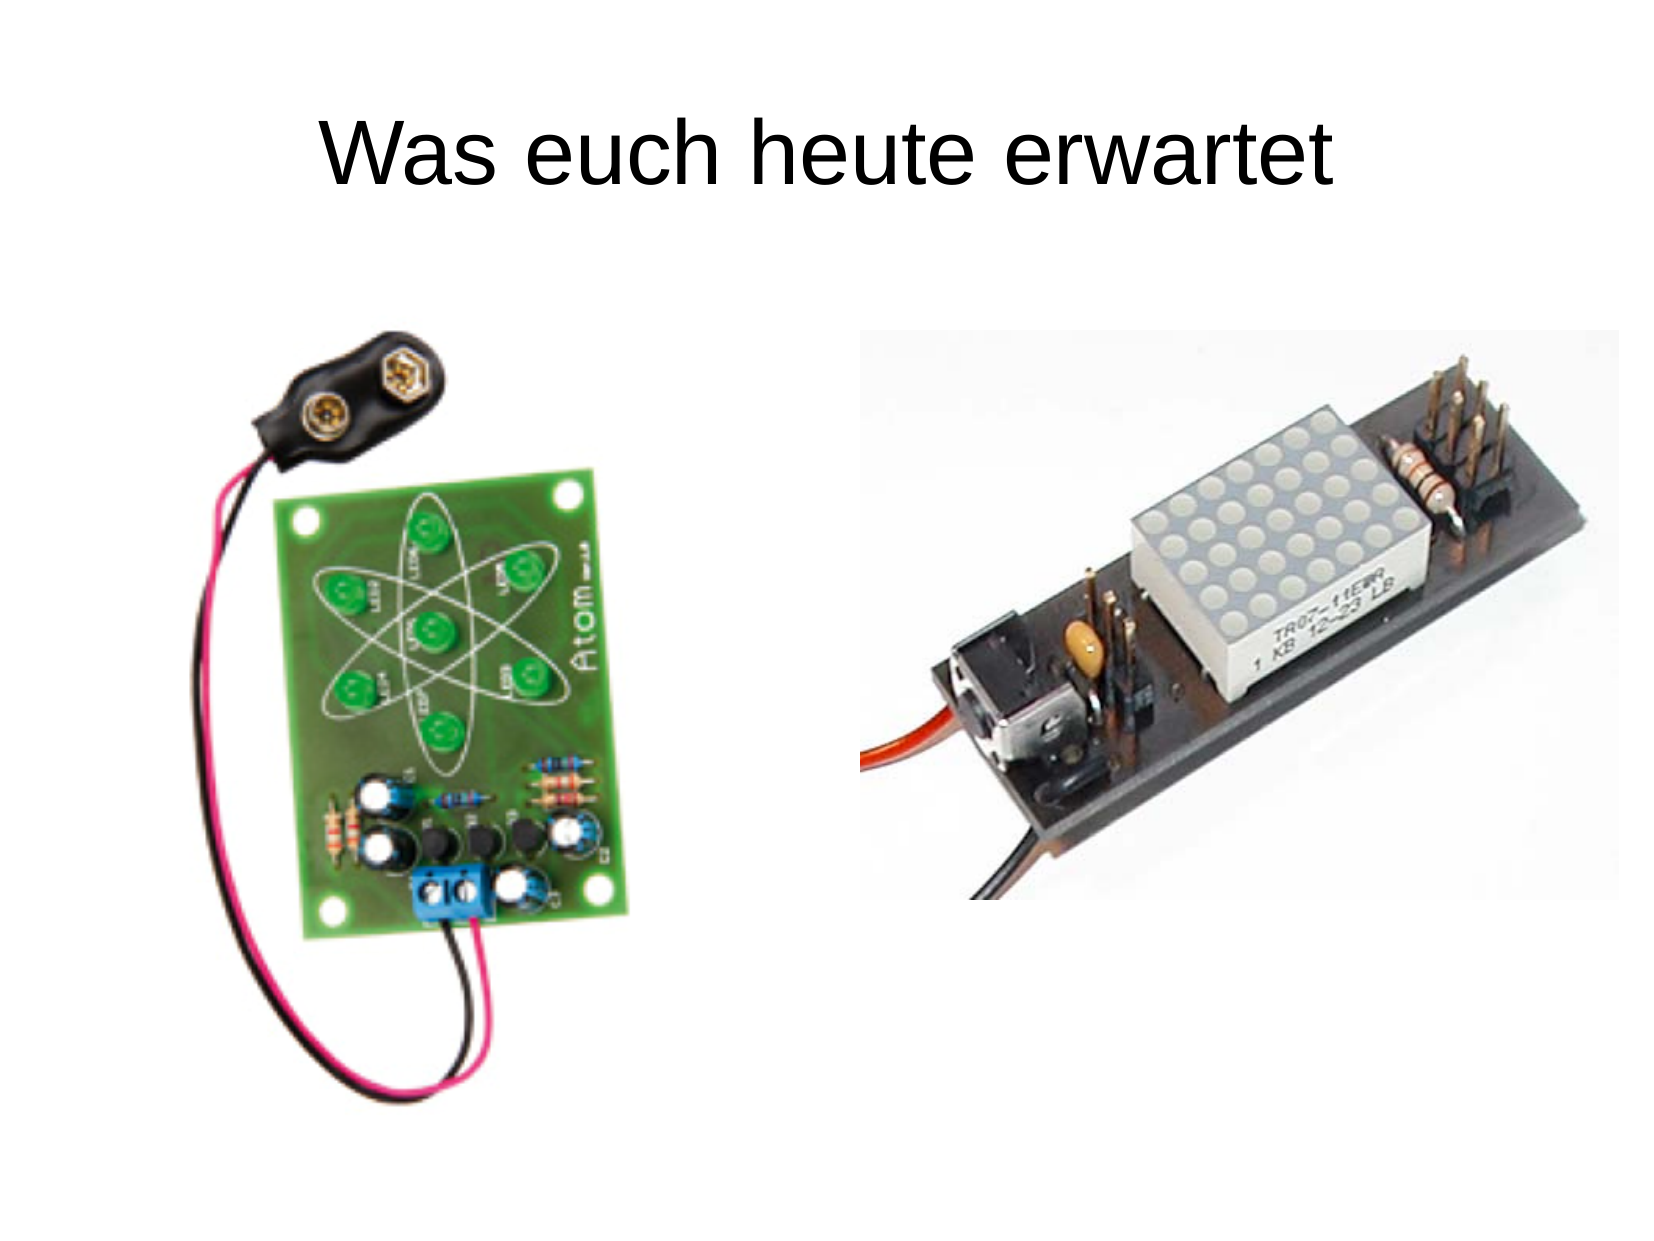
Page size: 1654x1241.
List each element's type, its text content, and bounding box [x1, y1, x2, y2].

picture [860, 330, 1619, 901]
title Was euch heute erwartet [82, 49, 1571, 257]
picture [60, 225, 786, 1192]
